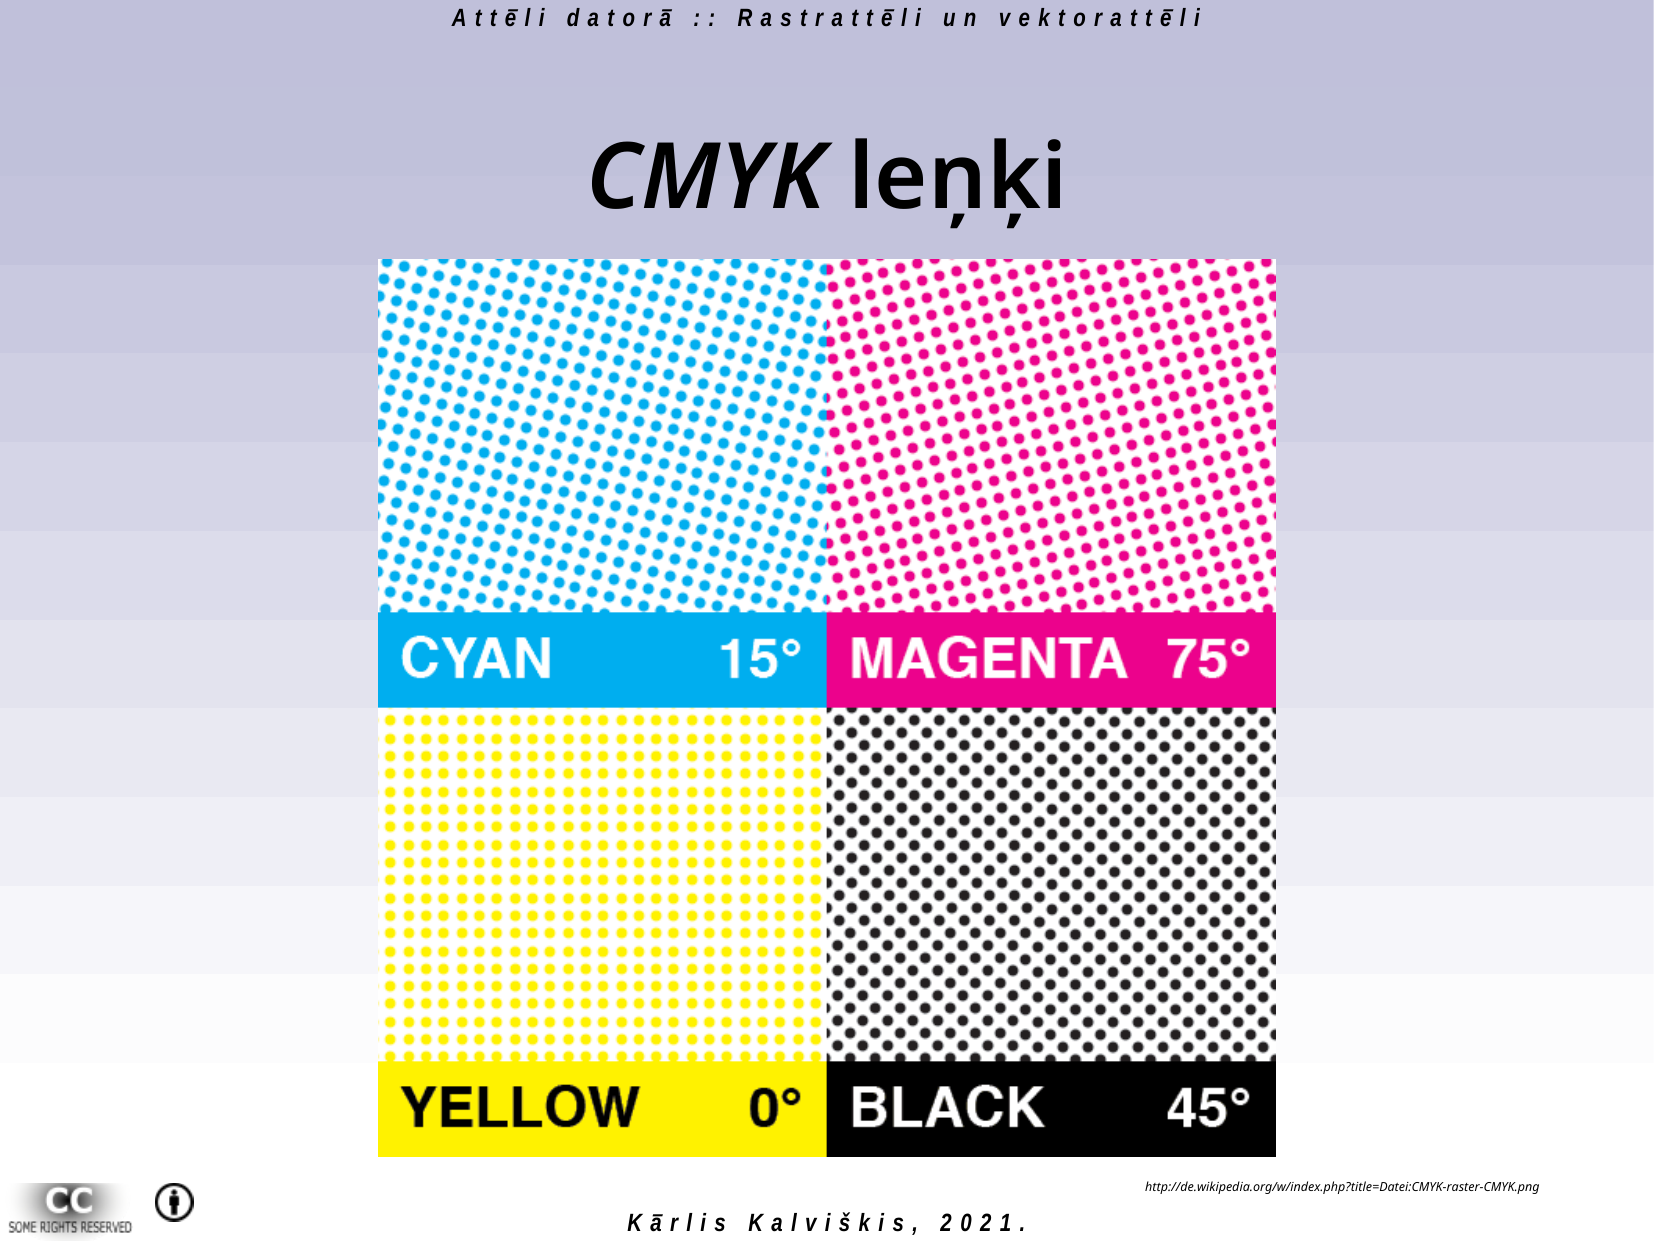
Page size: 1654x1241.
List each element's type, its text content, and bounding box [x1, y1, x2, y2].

picture [0, 0, 1654, 1241]
text_box http://de.wikipedia.org/w/index.php?title=Datei:CMYK-raster-CMYK.png [1145, 1179, 1596, 1194]
title CMYK leņķi [29, 49, 1625, 296]
